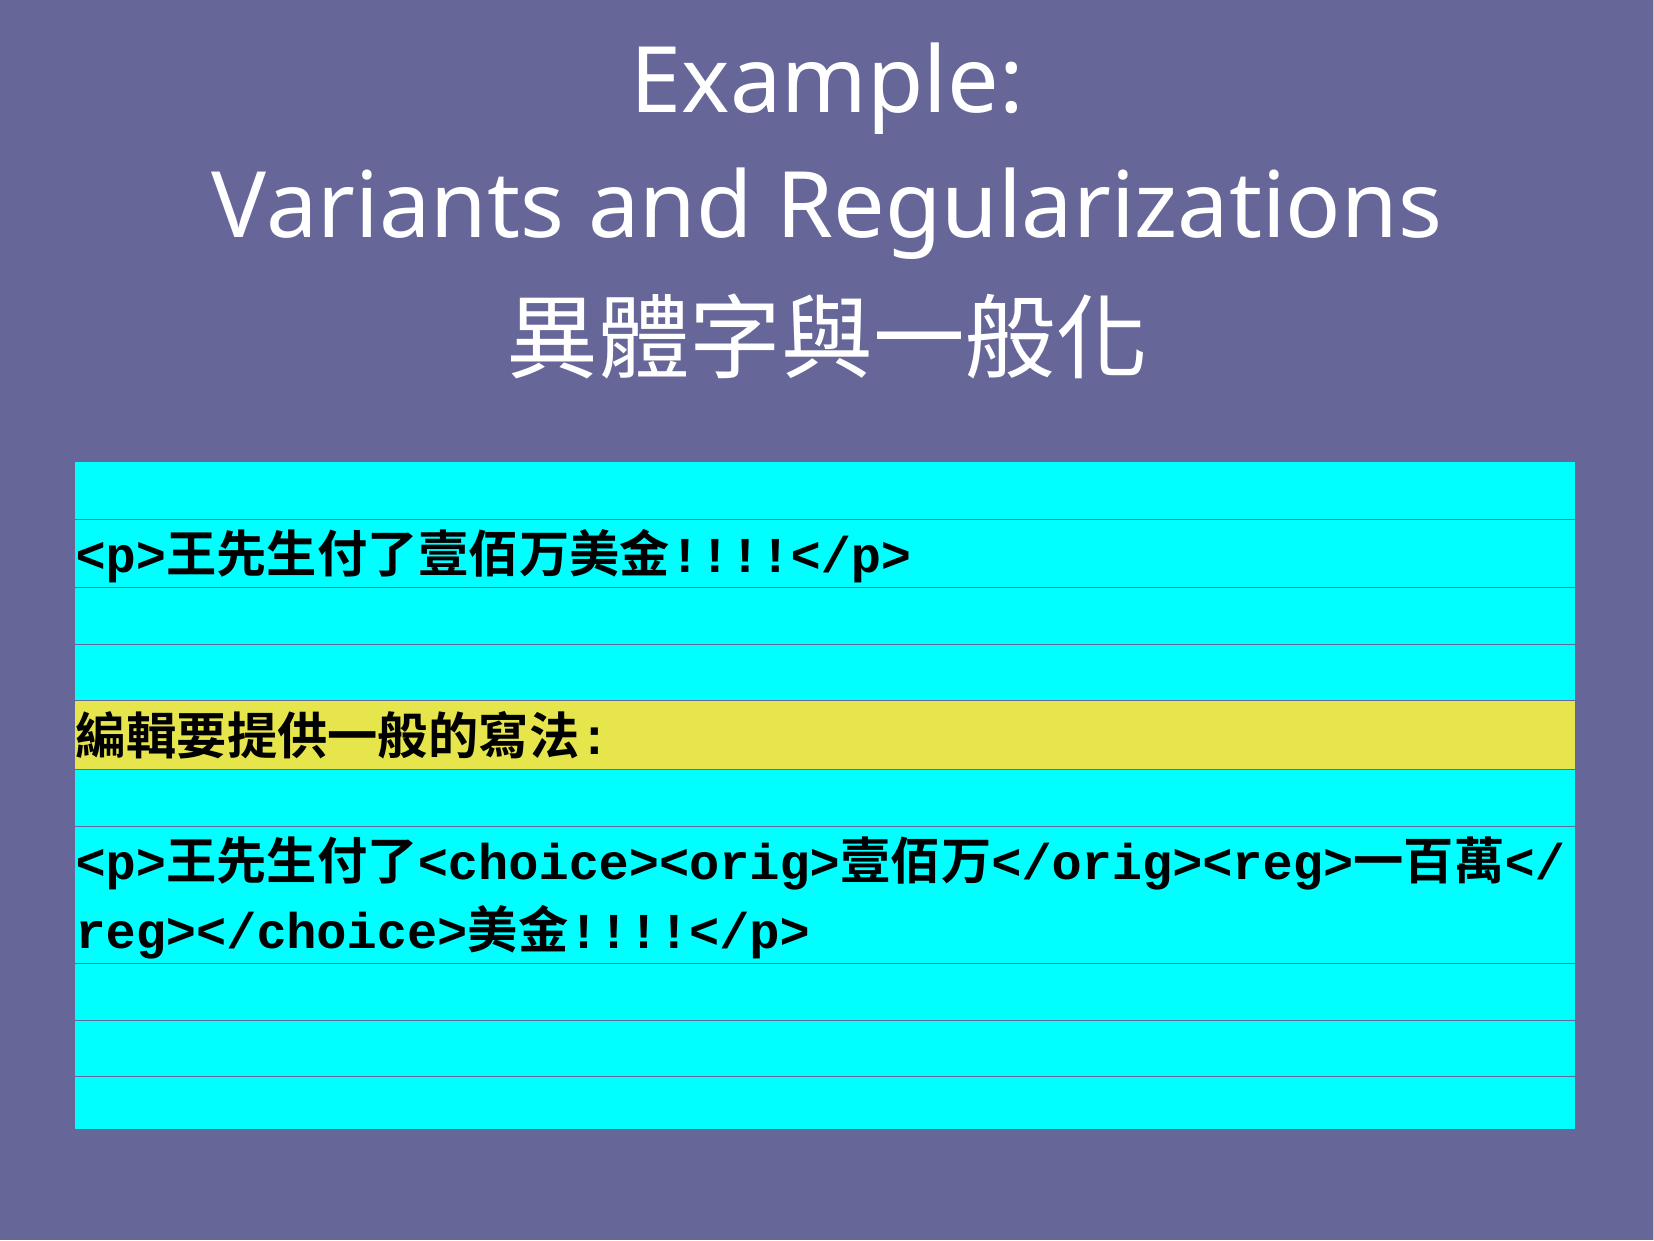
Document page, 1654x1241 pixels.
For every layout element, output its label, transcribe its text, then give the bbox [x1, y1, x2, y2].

chart [74, 462, 1576, 1129]
title Example: Variants and Regularizations 異體字與一般化 [121, 22, 1534, 391]
